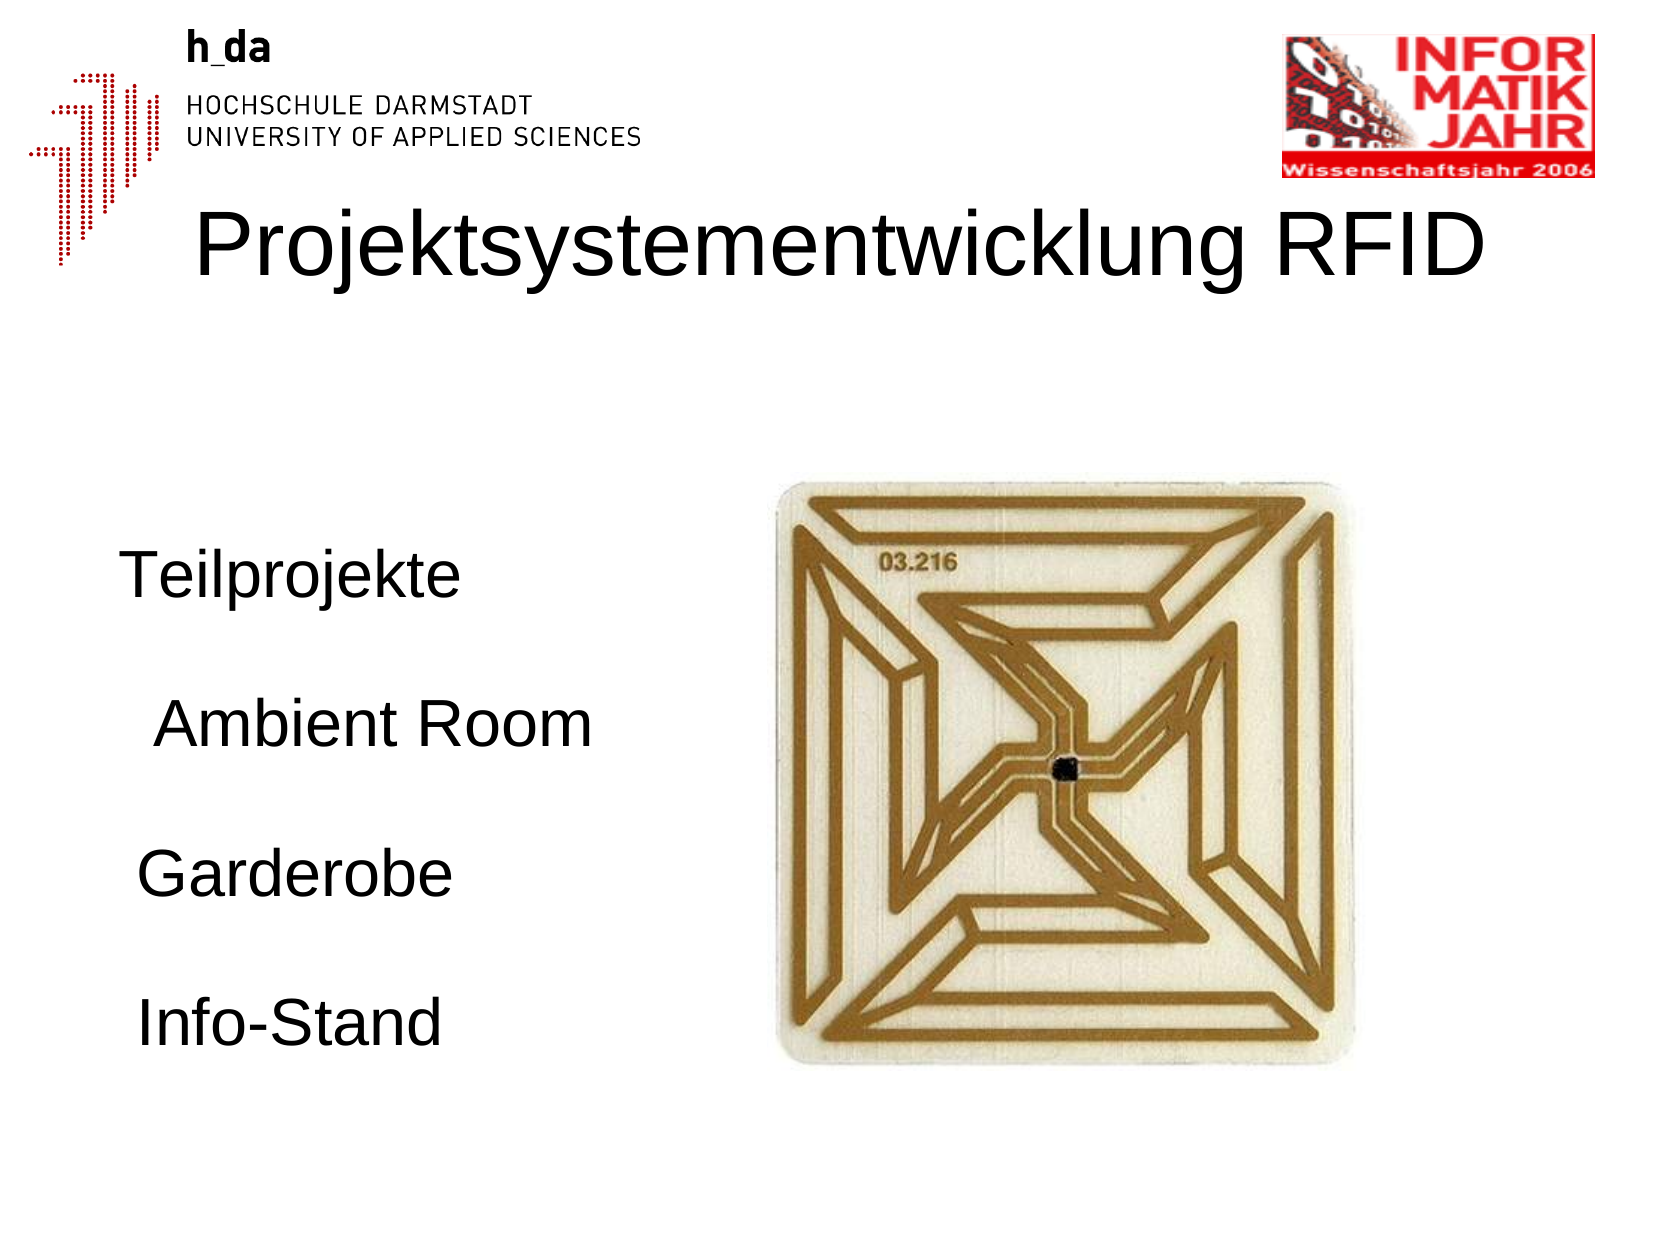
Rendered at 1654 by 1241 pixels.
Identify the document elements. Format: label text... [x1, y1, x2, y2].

picture [1282, 34, 1595, 49]
picture [767, 472, 1367, 1071]
picture [29, 29, 640, 266]
subtitle Teilprojekte Ambient Room Garderobe Info-Stand [82, 413, 680, 1109]
title Projektsystementwicklung RFID [59, 49, 1625, 296]
